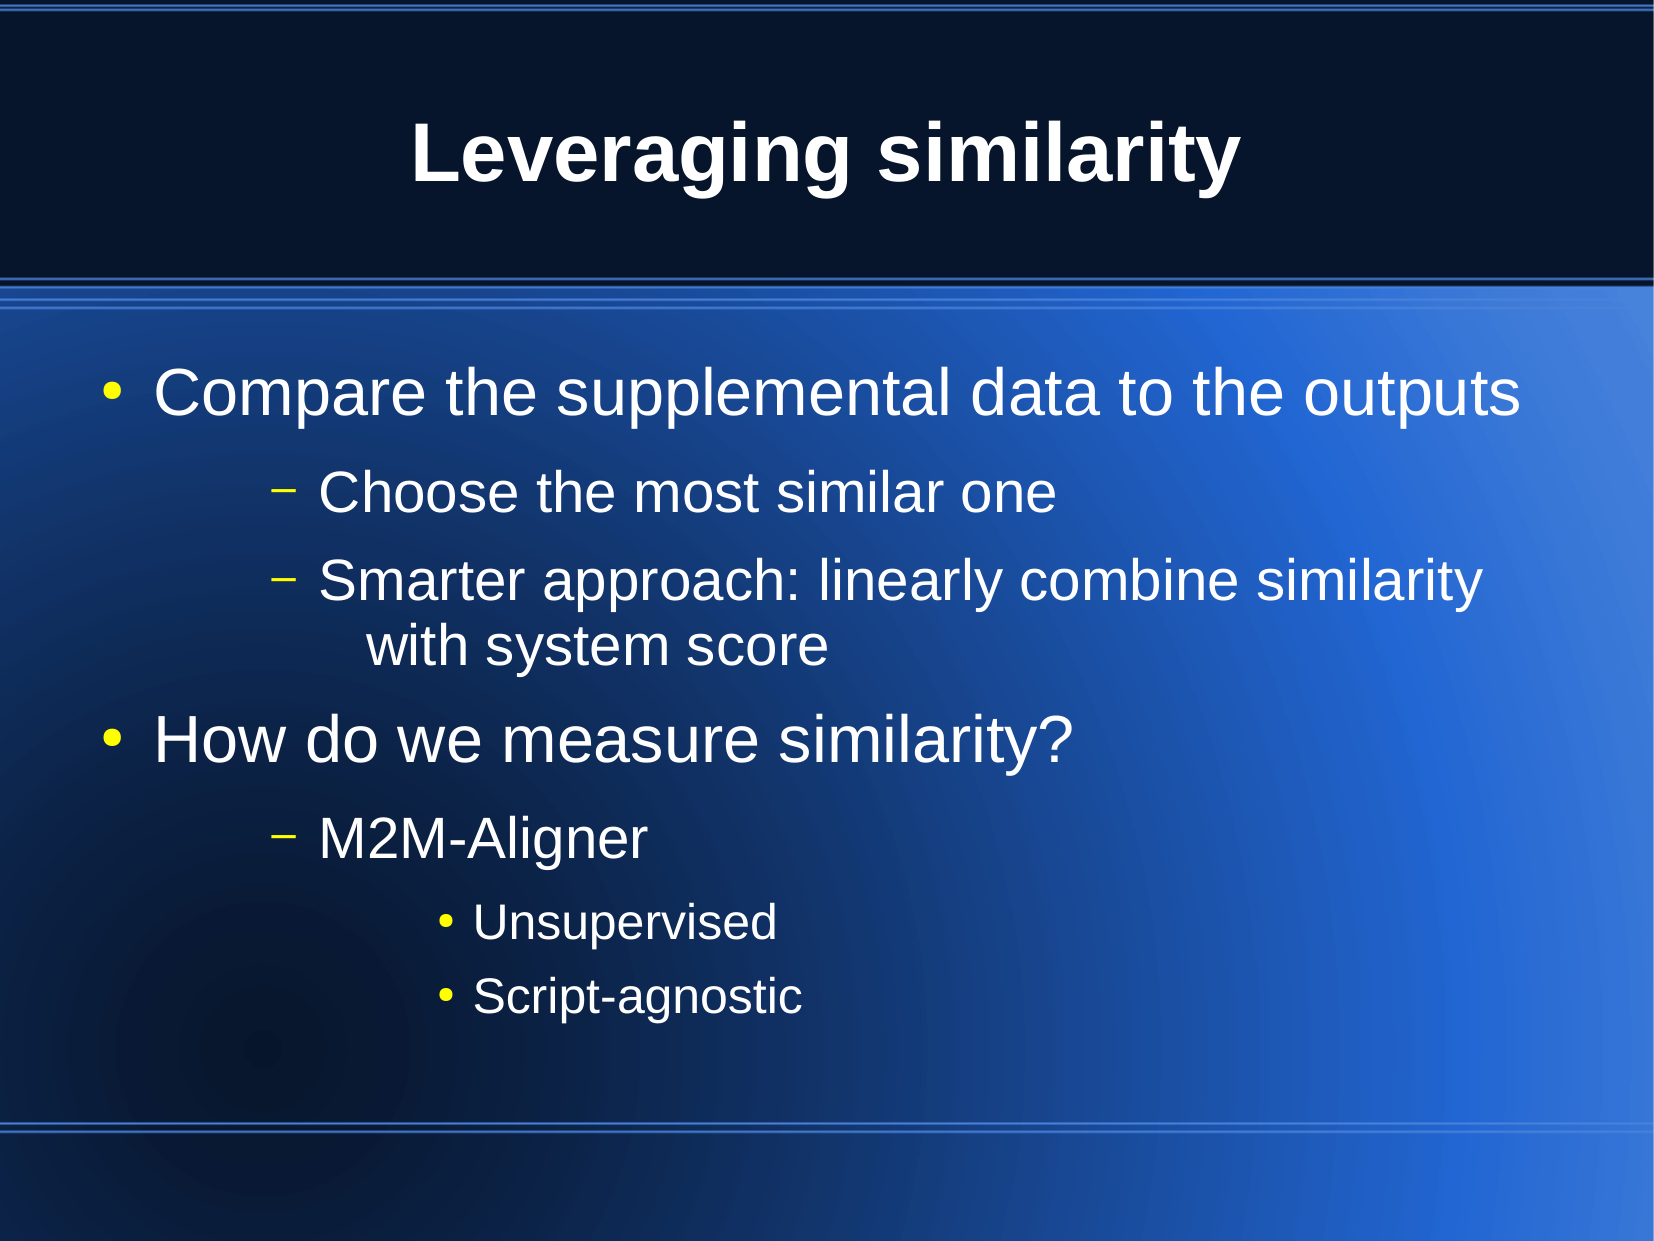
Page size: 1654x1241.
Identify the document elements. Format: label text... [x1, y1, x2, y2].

title Leveraging similarity [82, 49, 1571, 257]
list Compare the supplemental data to the outputs Choose the most similar one Smarter approach: linearly combine similarity with system score How do we measure similarity? M2M-Aligner Unsupervised Script-agnostic [82, 355, 1571, 1159]
picture [0, 0, 1654, 1241]
